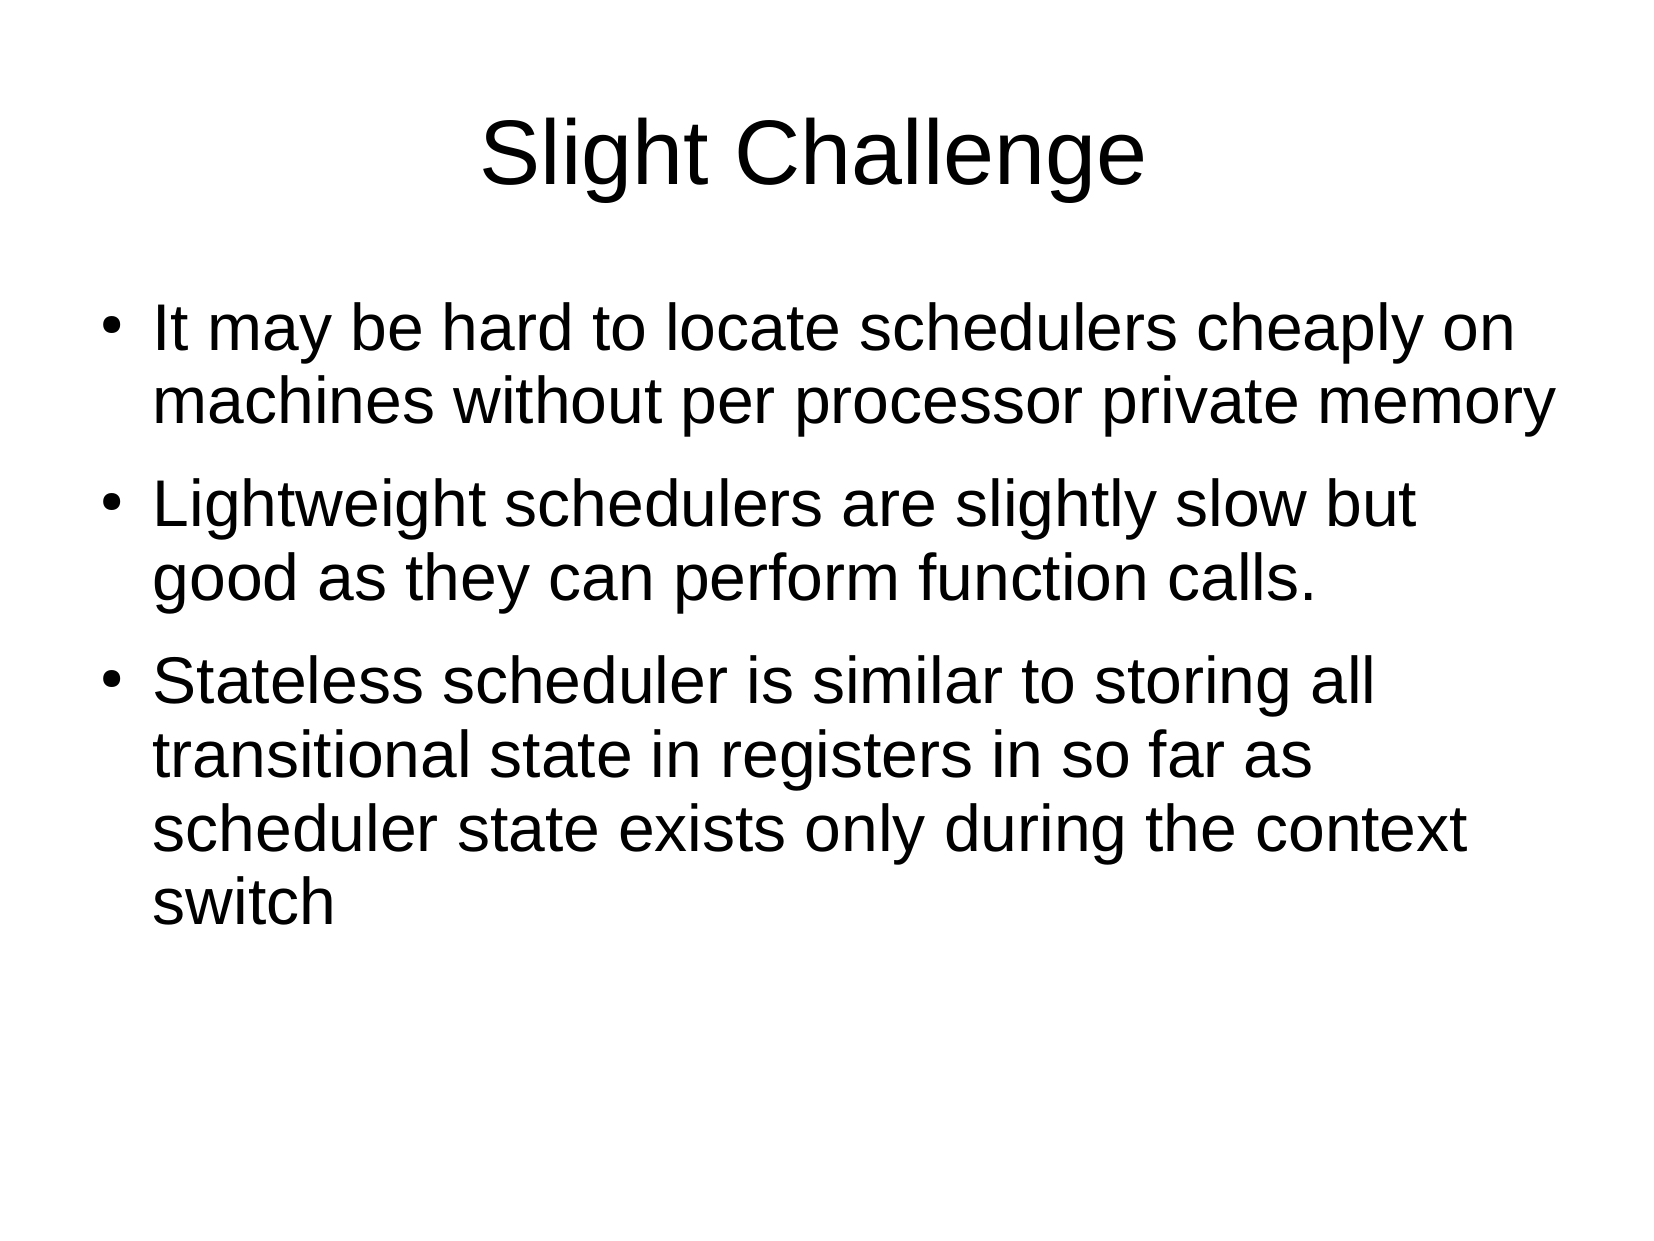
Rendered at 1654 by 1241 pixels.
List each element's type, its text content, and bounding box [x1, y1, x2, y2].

list It may be hard to locate schedulers cheaply on machines without per processor private memory Lightweight schedulers are slightly slow but good as they can perform function calls. Stateless scheduler is similar to storing all transitional state in registers in so far as scheduler state exists only during the context switch [82, 290, 1571, 1010]
title Slight Challenge [82, 49, 1571, 257]
